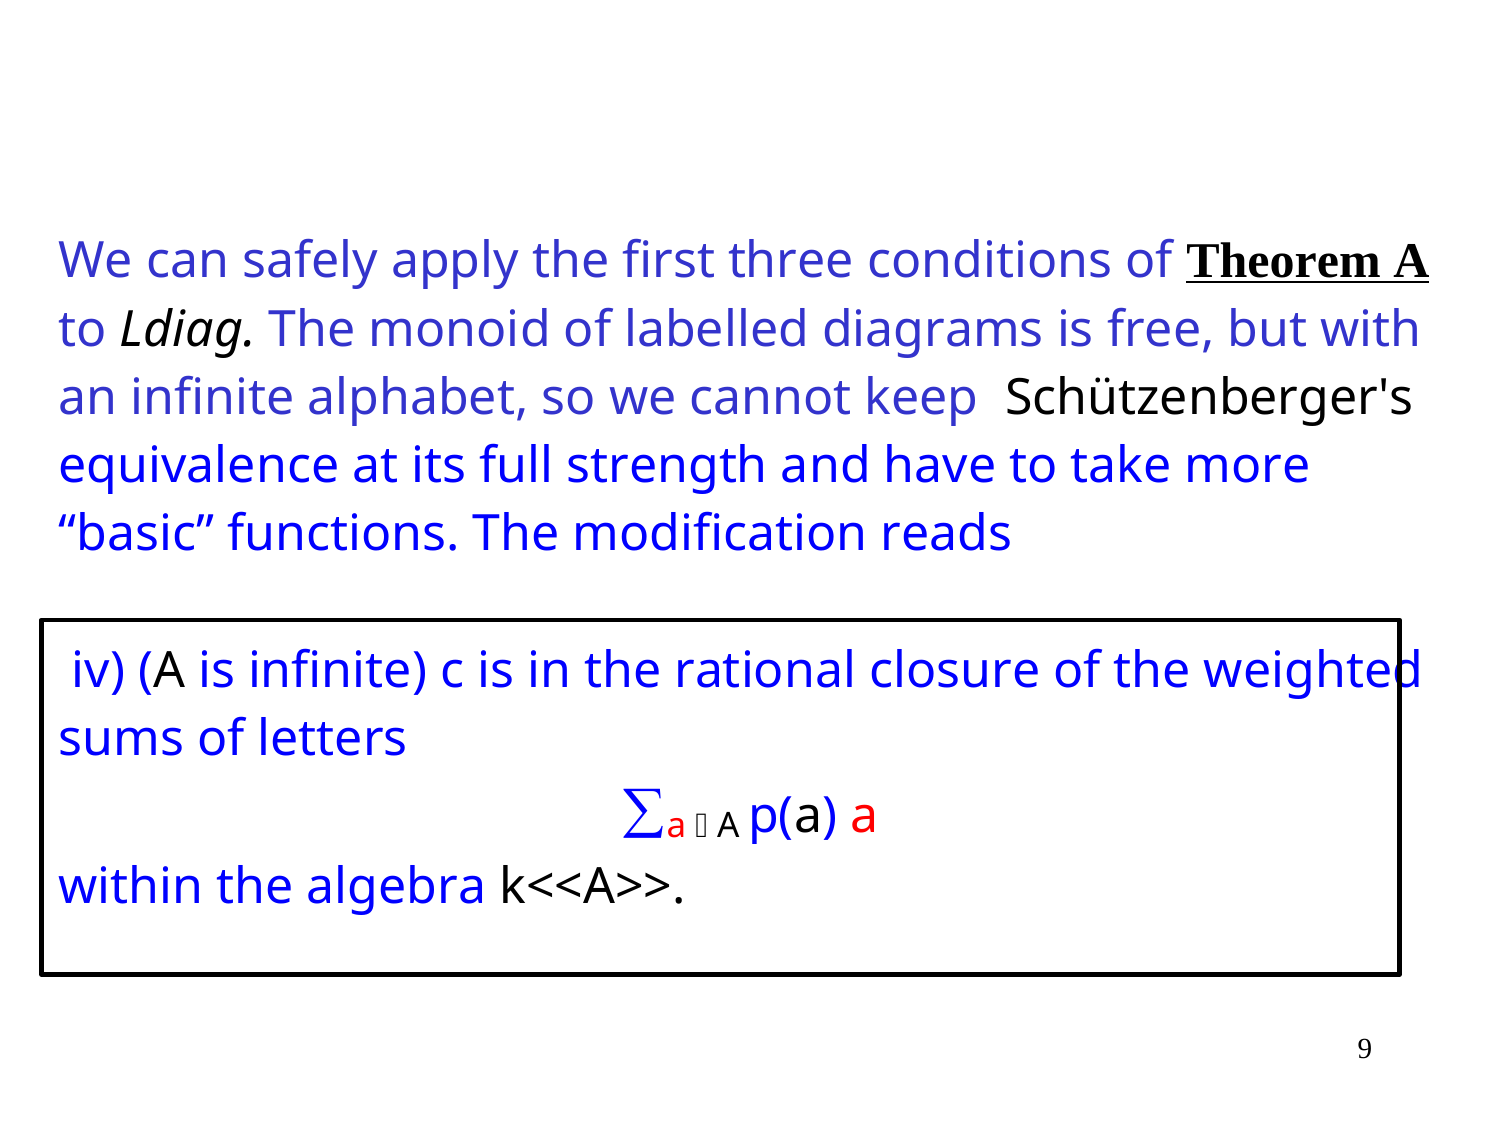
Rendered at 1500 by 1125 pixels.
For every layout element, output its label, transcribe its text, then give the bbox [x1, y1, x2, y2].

text_box We can safely apply the first three conditions of Theorem A to Ldiag. The monoid of labelled diagrams is free, but with an infinite alphabet, so we cannot keep Schützenberger's equivalence at its full strength and have to take more “basic” functions. The modification reads iv) (A is infinite) c is in the rational closure of the weighted sums of letters ∑a  A p(a) a within the algebra k<<A>>. [44, 622, 1397, 958]
text_box We can safely apply the first three conditions of Theorem A to Ldiag. The monoid of labelled diagrams is free, but with an infinite alphabet, so we cannot keep Schützenberger's equivalence at its full strength and have to take more “basic” functions. The modification reads iv) (A is infinite) c is in the rational closure of the weighted sums of letters ∑a  A p(a) a within the algebra k<<A>>. [43, 216, 1455, 958]
